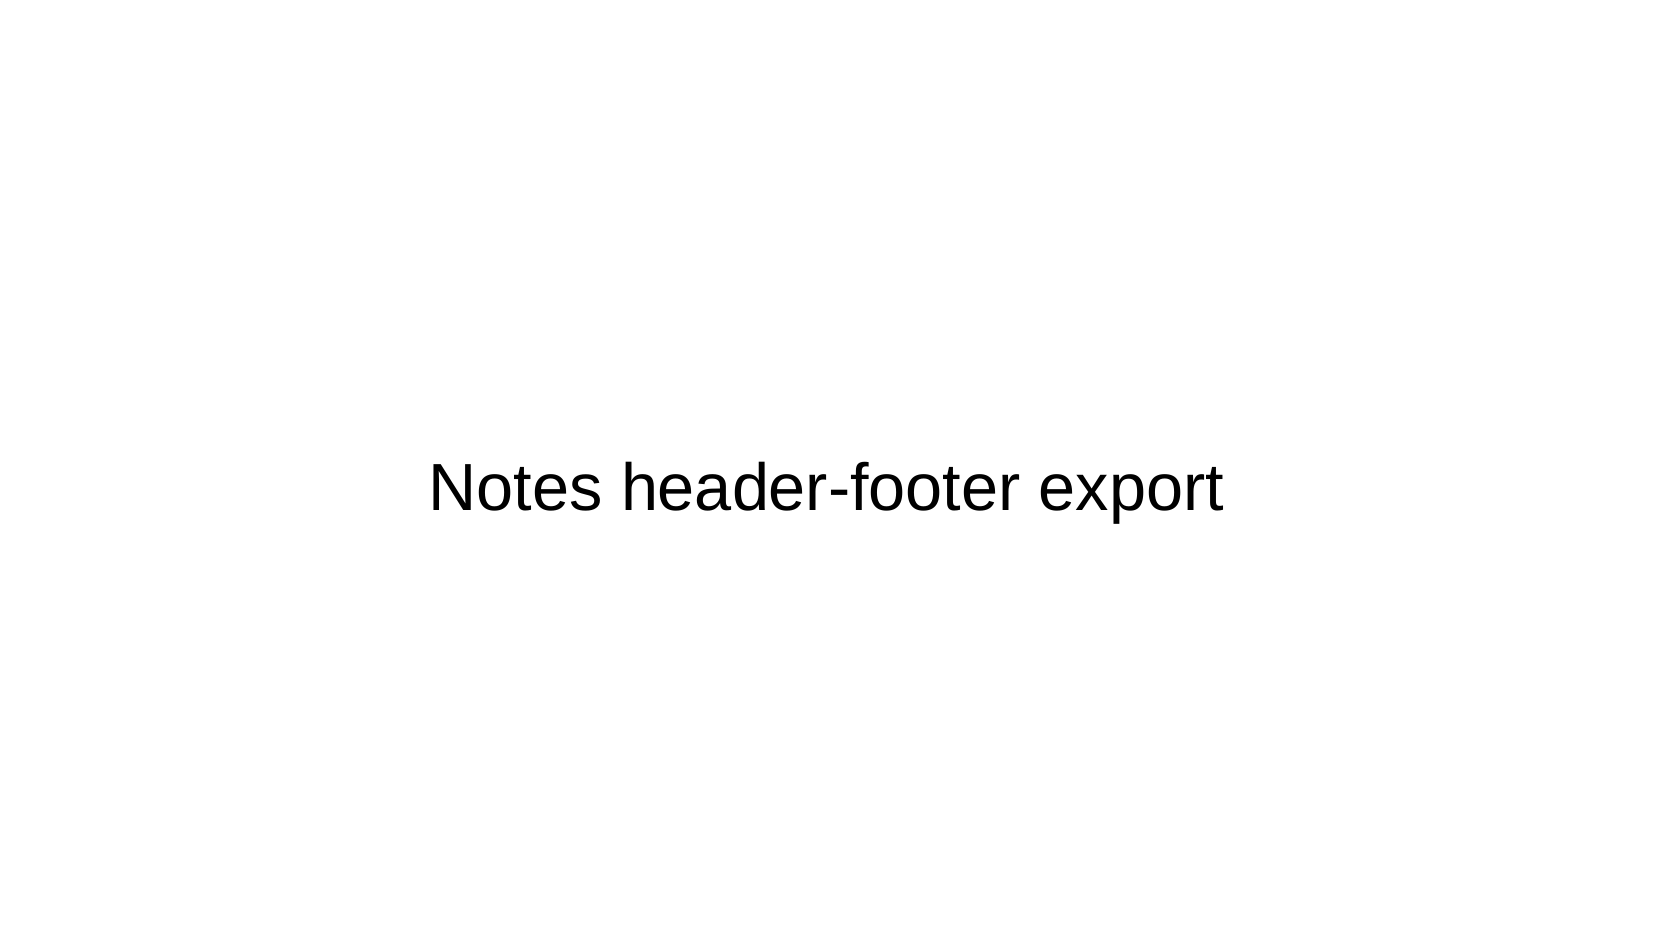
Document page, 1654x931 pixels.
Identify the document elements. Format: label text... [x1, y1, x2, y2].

subtitle Notes header-footer export [82, 217, 1571, 758]
